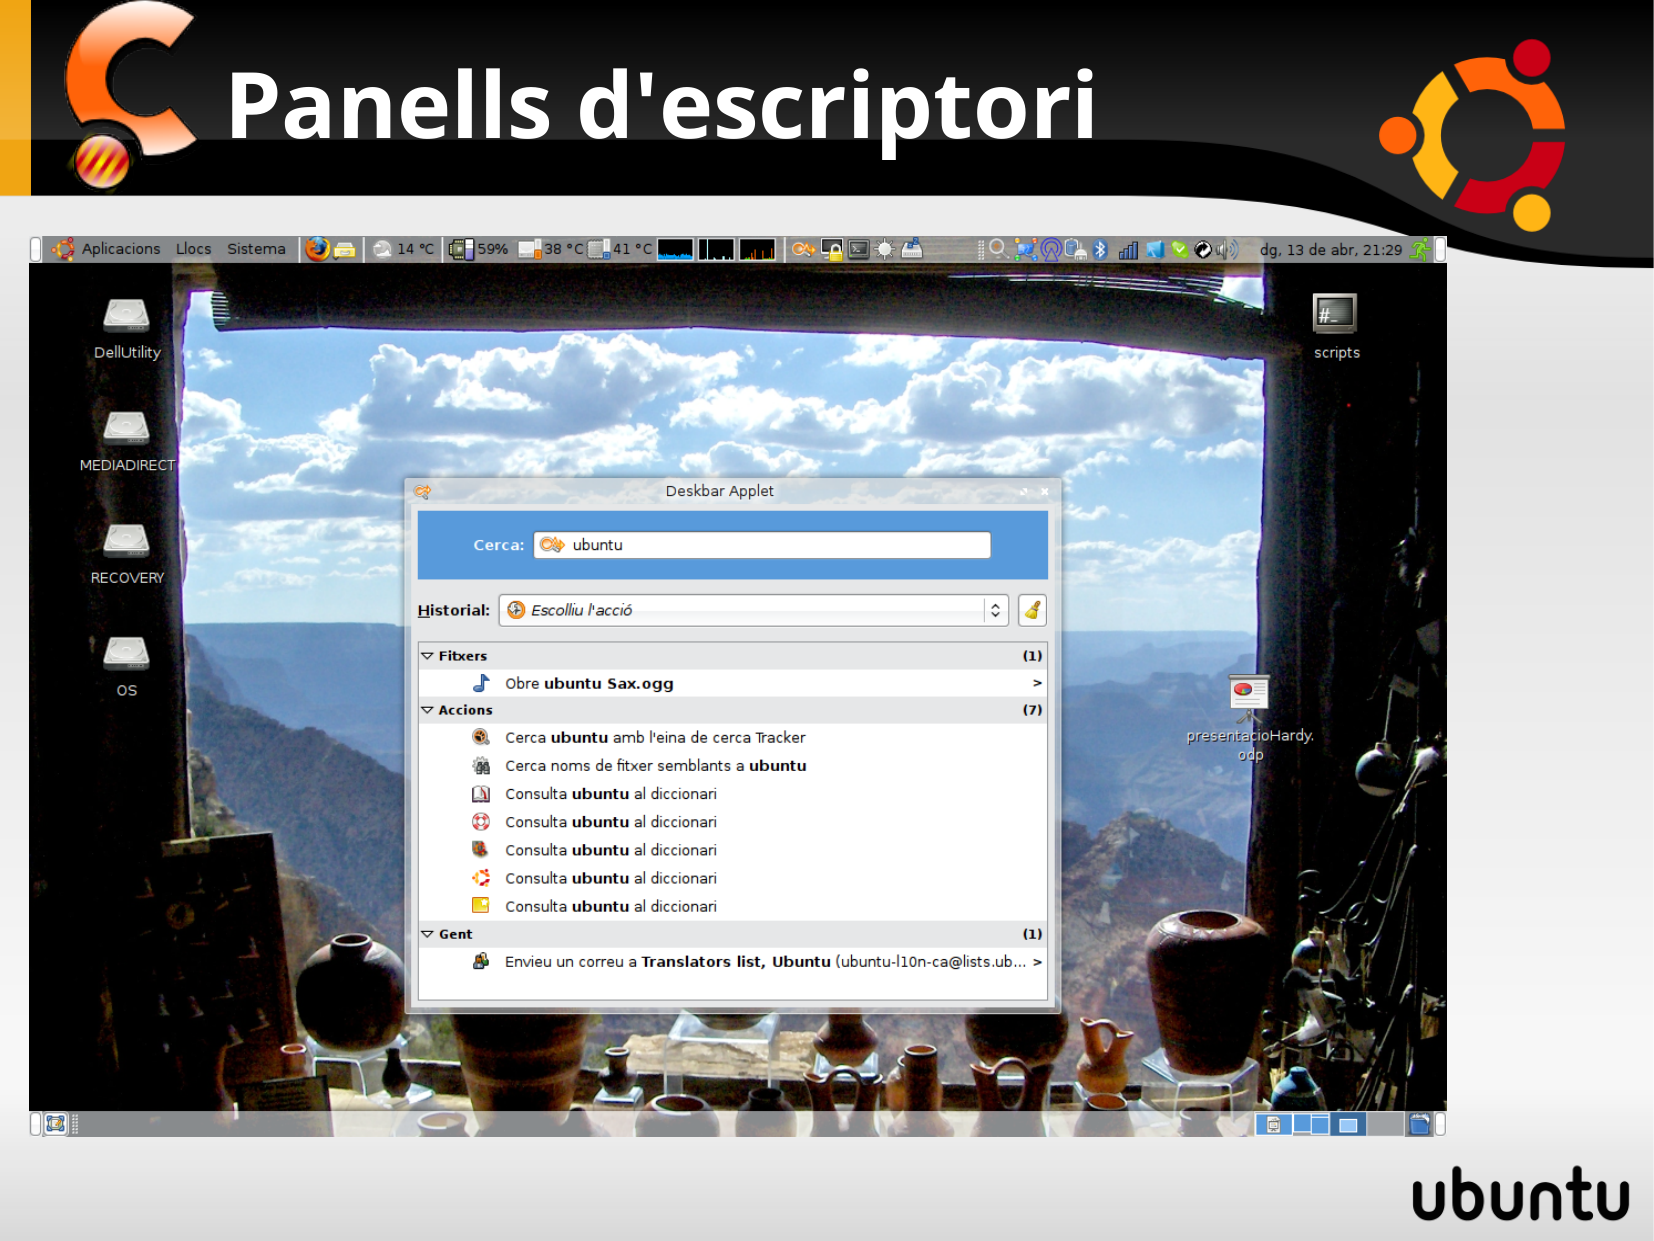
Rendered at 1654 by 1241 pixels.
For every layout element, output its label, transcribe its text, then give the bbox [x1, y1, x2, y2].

picture [0, 0, 1654, 1241]
title Panells d'escriptori [76, 0, 1565, 208]
